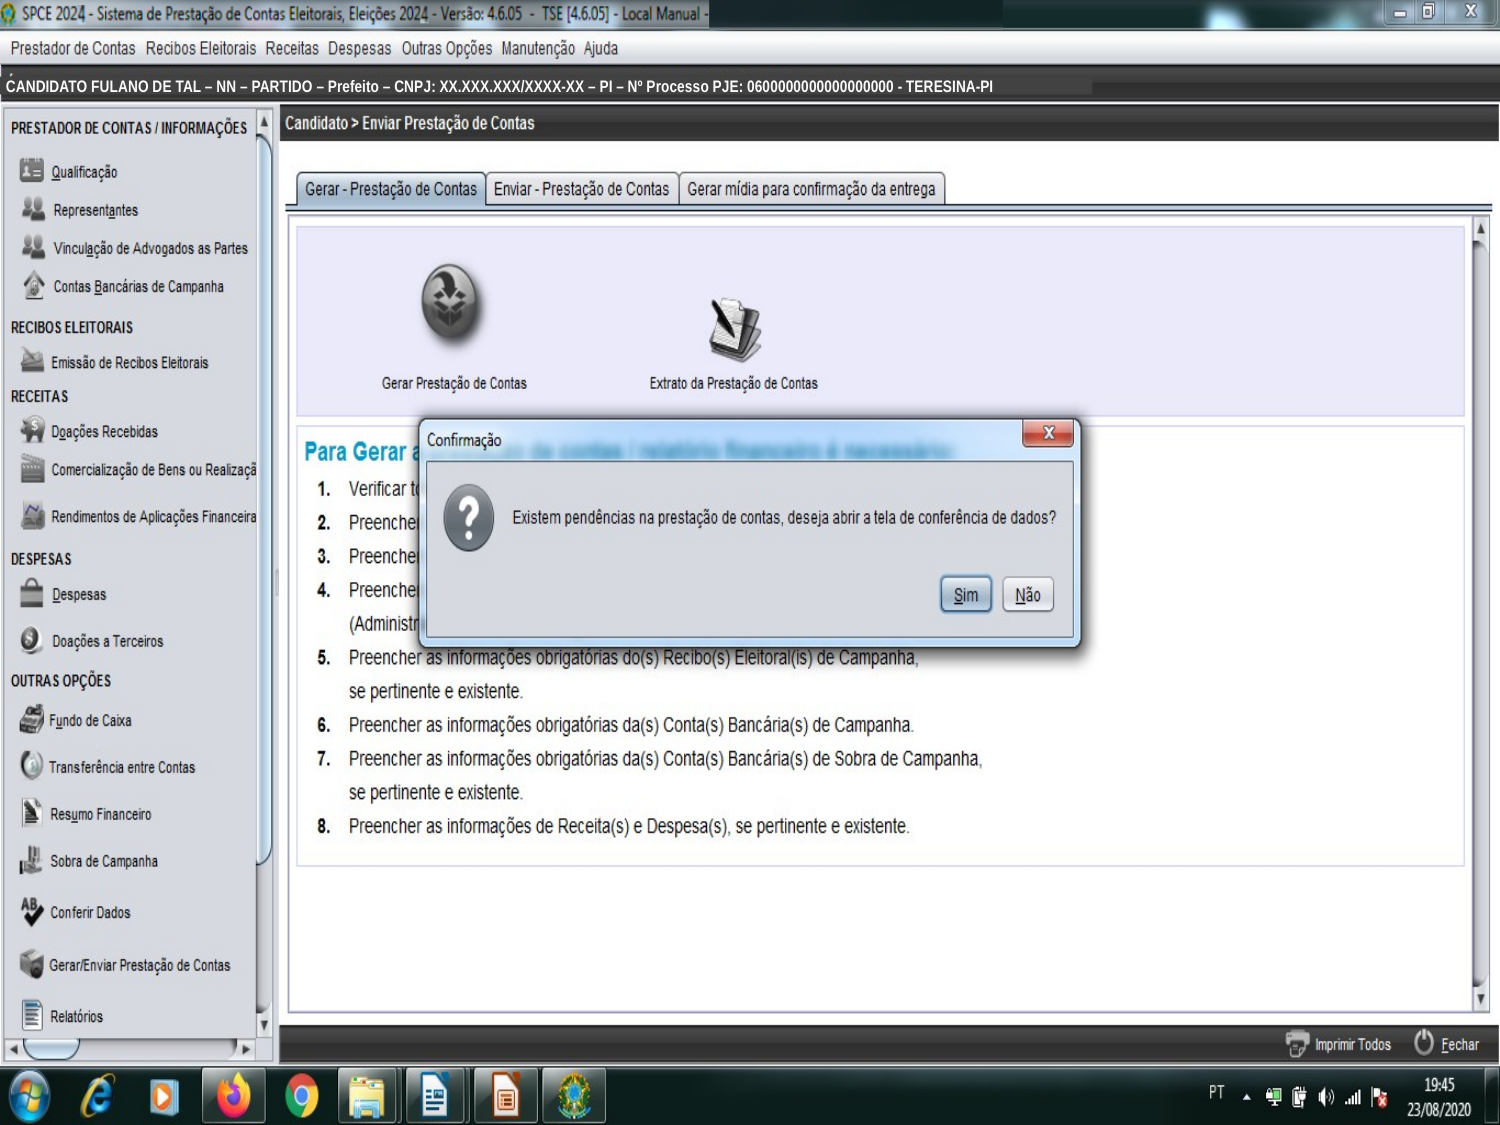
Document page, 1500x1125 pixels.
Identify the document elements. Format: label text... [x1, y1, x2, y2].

picture [0, 0, 1500, 1125]
text_box CANDIDATO FULANO DE TAL – NN – PARTIDO – Prefeito – CNPJ: XX.XXX.XXX/XXXX-XX – PI – Nº Processo PJE: 0600000000000000000 - TERESINA-PI [0, 76, 1093, 95]
